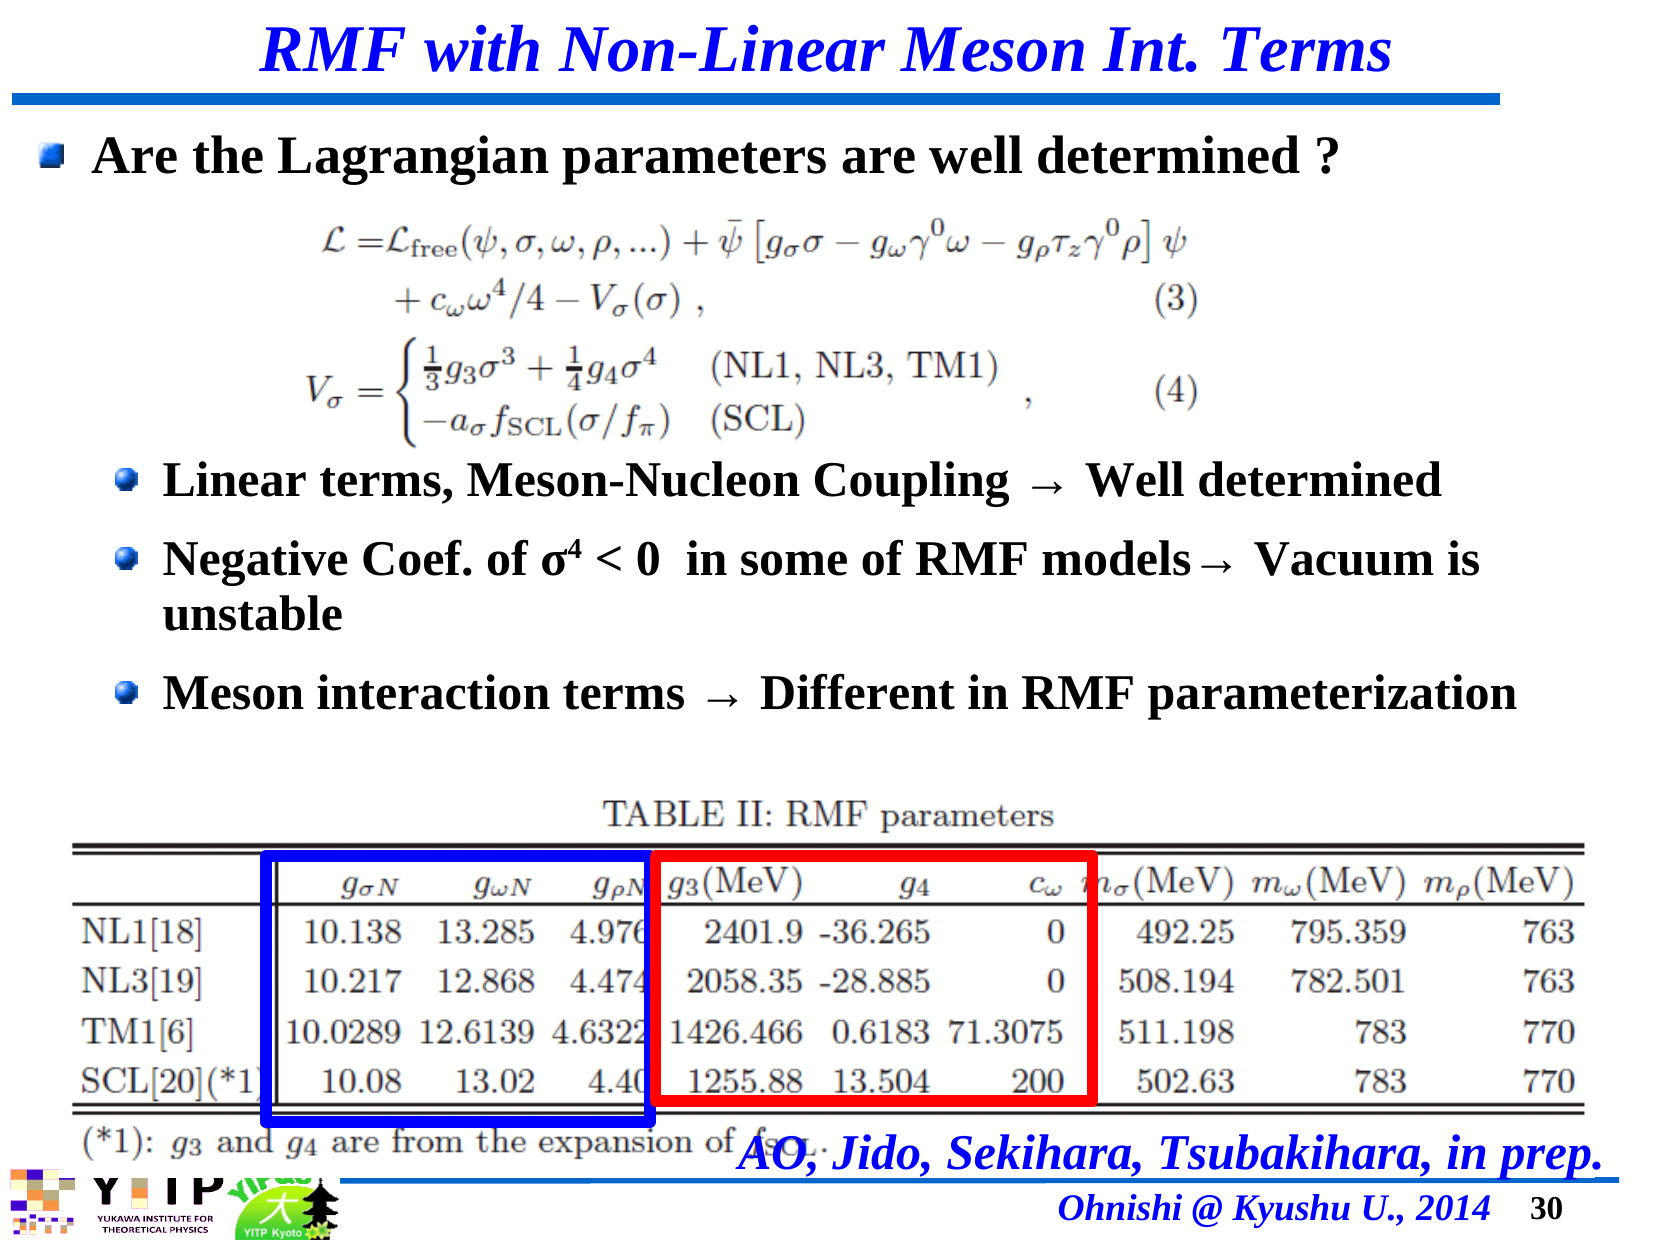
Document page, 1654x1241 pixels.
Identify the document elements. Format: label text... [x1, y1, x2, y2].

title RMF with Non-Linear Meson Int. Terms [0, 0, 1654, 99]
list Are the Lagrangian parameters are well determined ? Linear terms, Meson-Nucleon Coupling → Well determined Negative Coef. of σ4 < 0 in some of RMF models→ Vacuum is unstable Meson interaction terms → Different in RMF parameterization [20, 124, 1621, 1137]
picture [0, 767, 1595, 1241]
picture [295, 212, 1211, 455]
text_box AO, Jido, Sekihara, Tsubakihara, in prep. [738, 1125, 1606, 1182]
